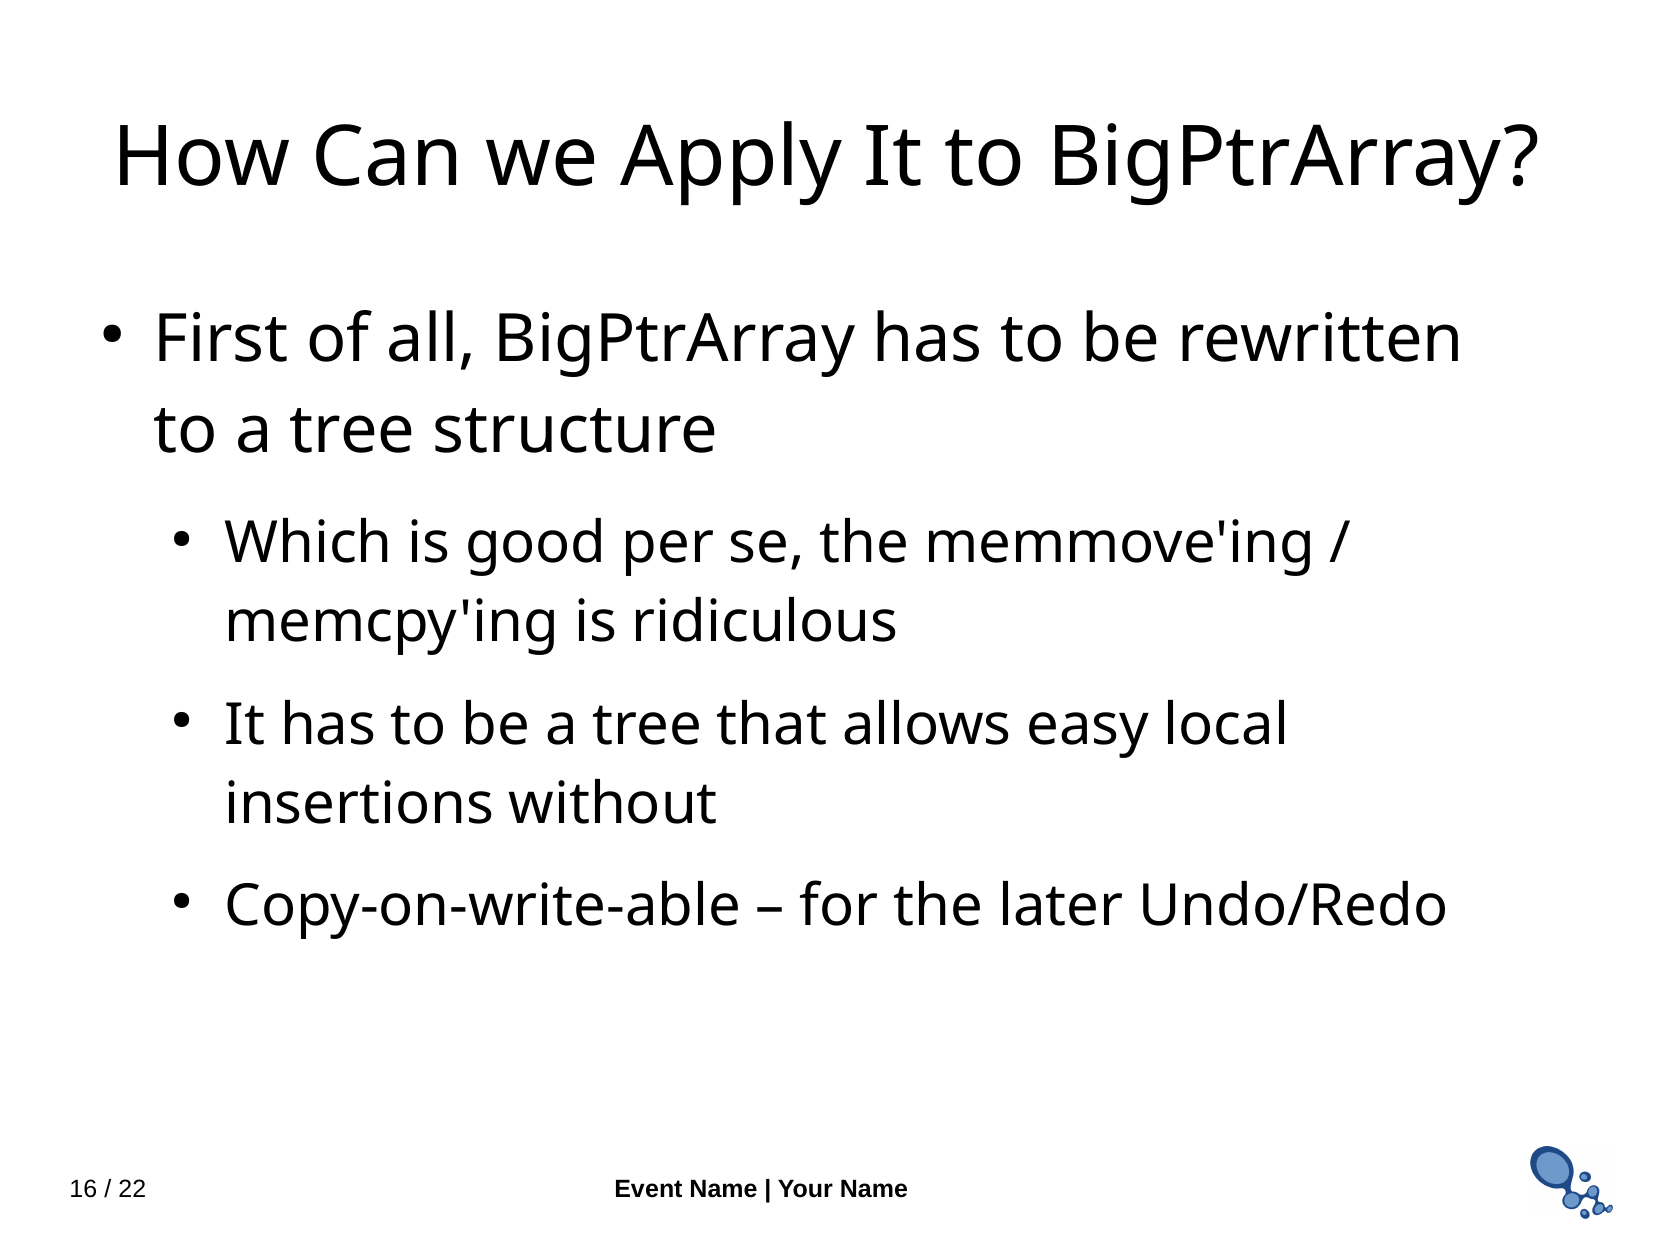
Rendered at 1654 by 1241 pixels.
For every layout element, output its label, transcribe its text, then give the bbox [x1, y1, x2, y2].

list First of all, BigPtrArray has to be rewritten to a tree structure Which is good per se, the memmove'ing / memcpy'ing is ridiculous It has to be a tree that allows easy local insertions without Copy-on-write-able – for the later Undo/Redo [82, 290, 1538, 1010]
title How Can we Apply It to BigPtrArray? [82, 49, 1571, 257]
picture [1530, 1146, 1613, 1219]
